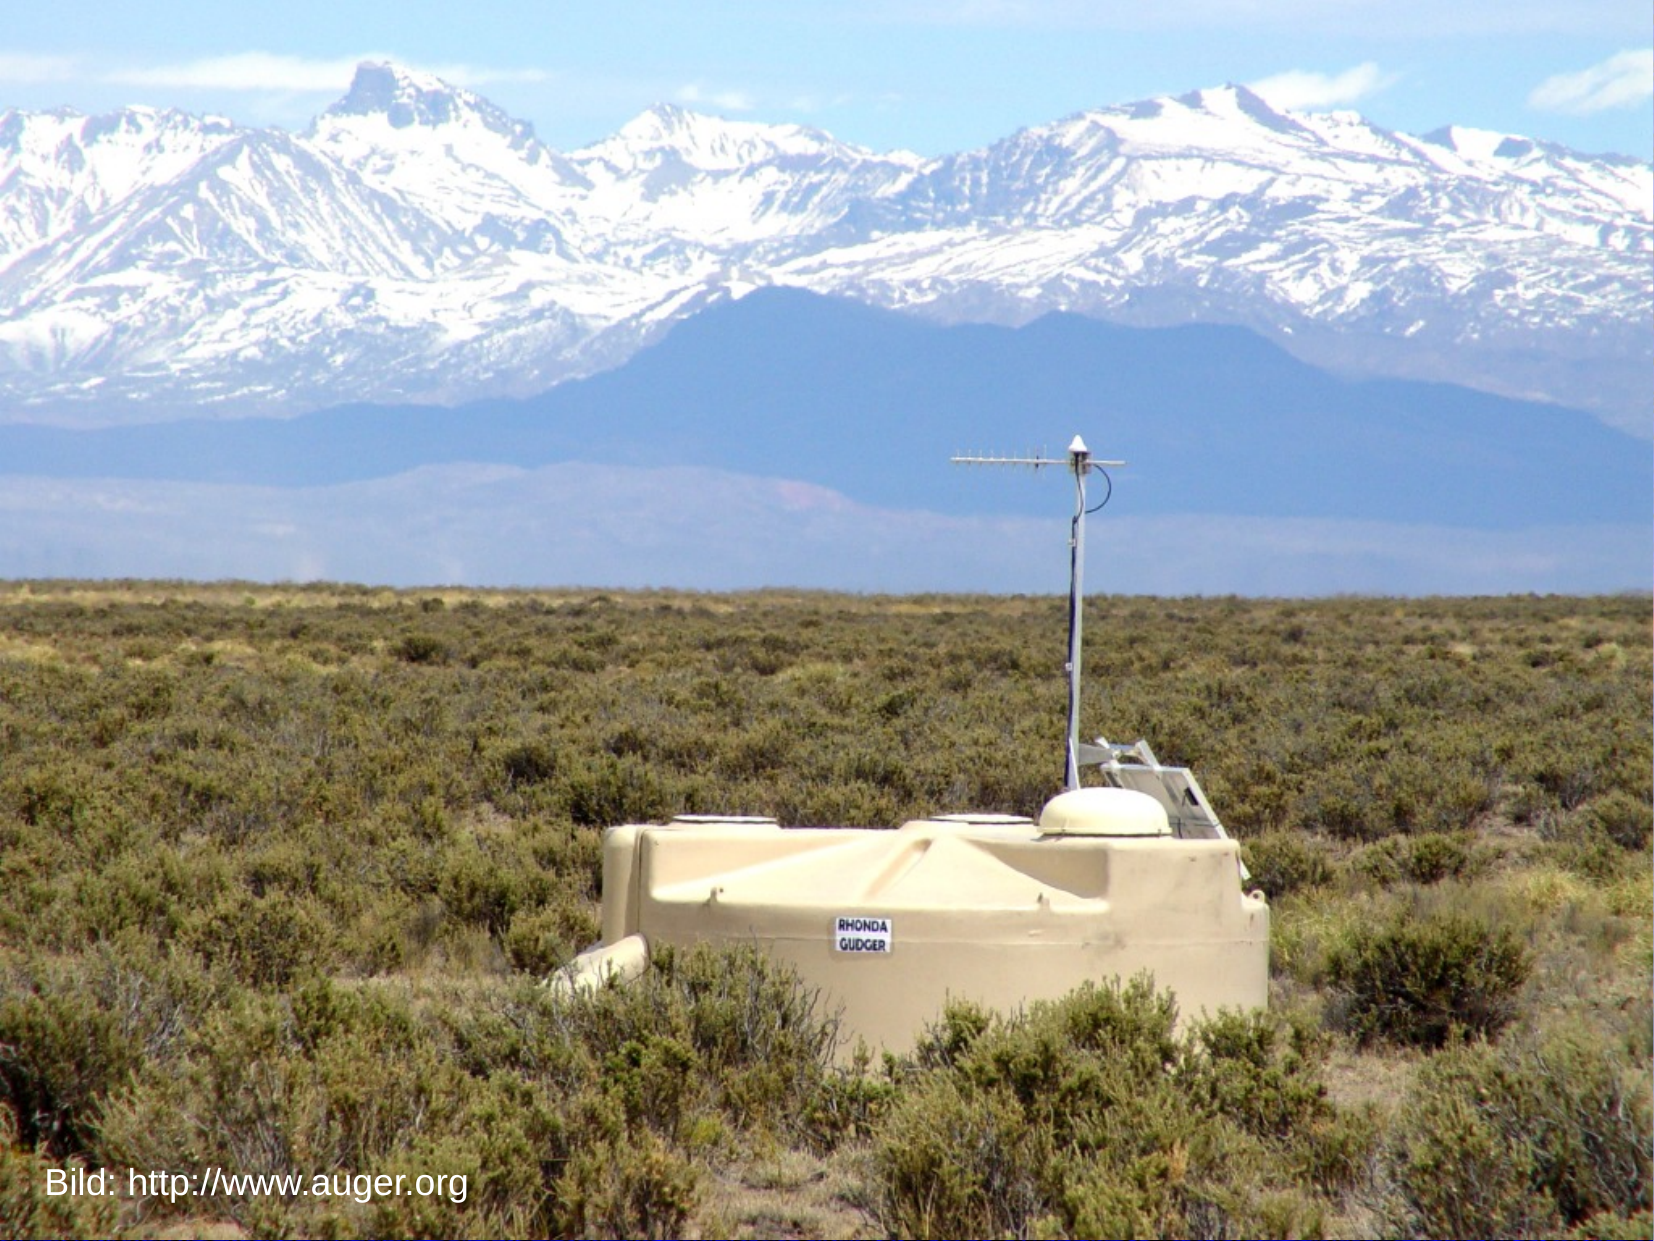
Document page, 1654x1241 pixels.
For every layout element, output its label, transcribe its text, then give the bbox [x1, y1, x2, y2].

picture [0, 0, 1654, 1241]
text_box Bild: http://www.auger.org [29, 1153, 482, 1211]
